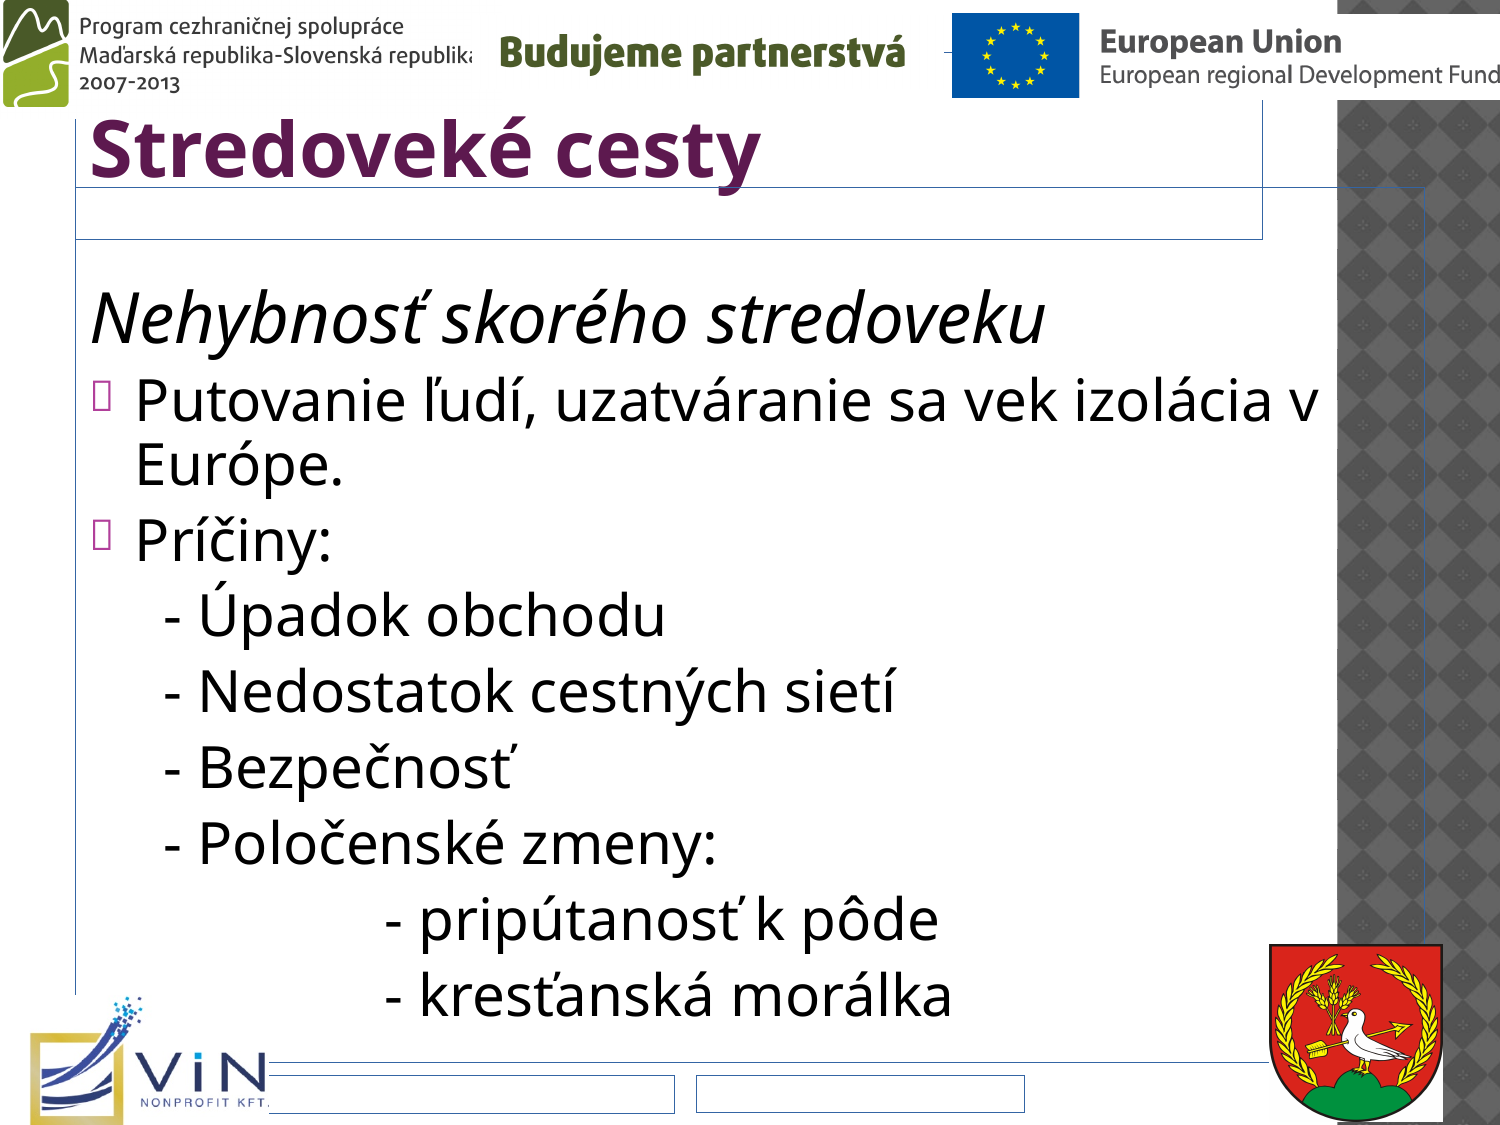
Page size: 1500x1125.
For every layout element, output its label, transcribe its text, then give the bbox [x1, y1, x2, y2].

title Stredoveké cesty [75, 52, 1263, 187]
picture [7, 995, 269, 1125]
picture [0, 0, 944, 119]
picture [952, 0, 1500, 1125]
list Nehybnosť skorého stredoveku Putovanie ľudí, uzatváranie sa vek izolácia v Európe. Príčiny: - Úpadok obchodu - Nedostatok cestných sietí - Bezpečnosť - Poločenské zmeny: - pripútanosť k pôde - kresťanská morálka [75, 187, 1425, 1063]
